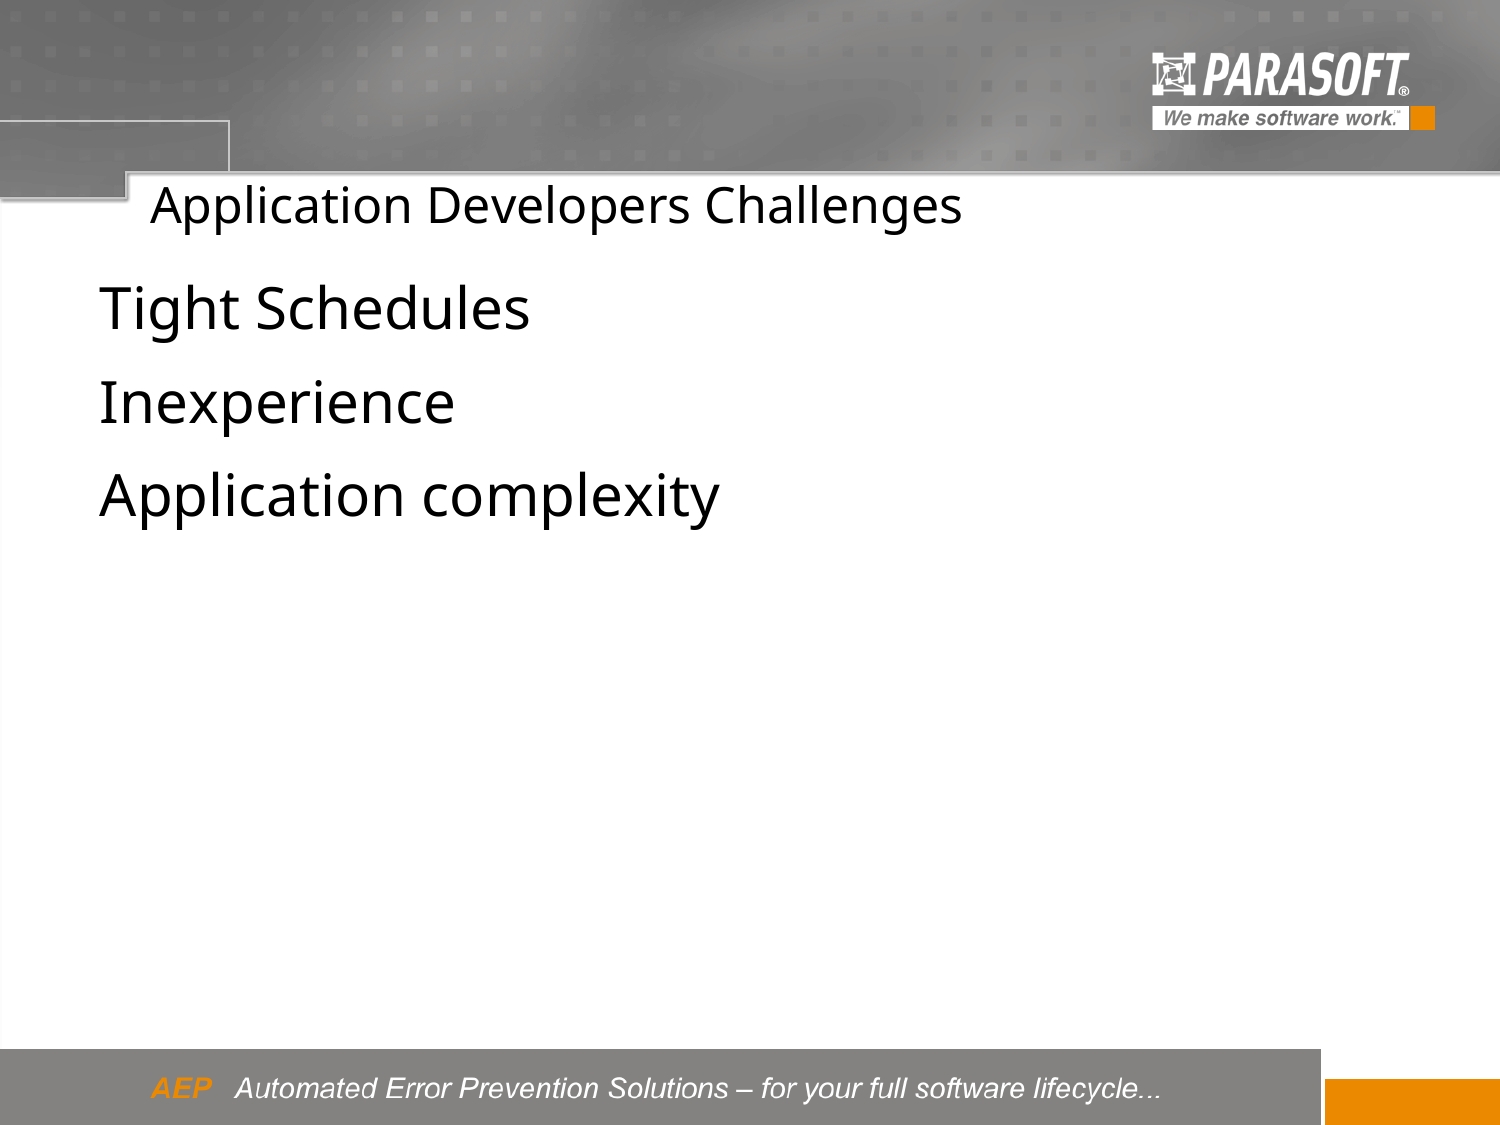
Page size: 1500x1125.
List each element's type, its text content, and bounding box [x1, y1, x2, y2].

list Tight Schedules Inexperience Application complexity [99, 267, 1450, 995]
picture [0, 0, 1500, 1125]
title Application Developers Challenges [150, 173, 1426, 235]
